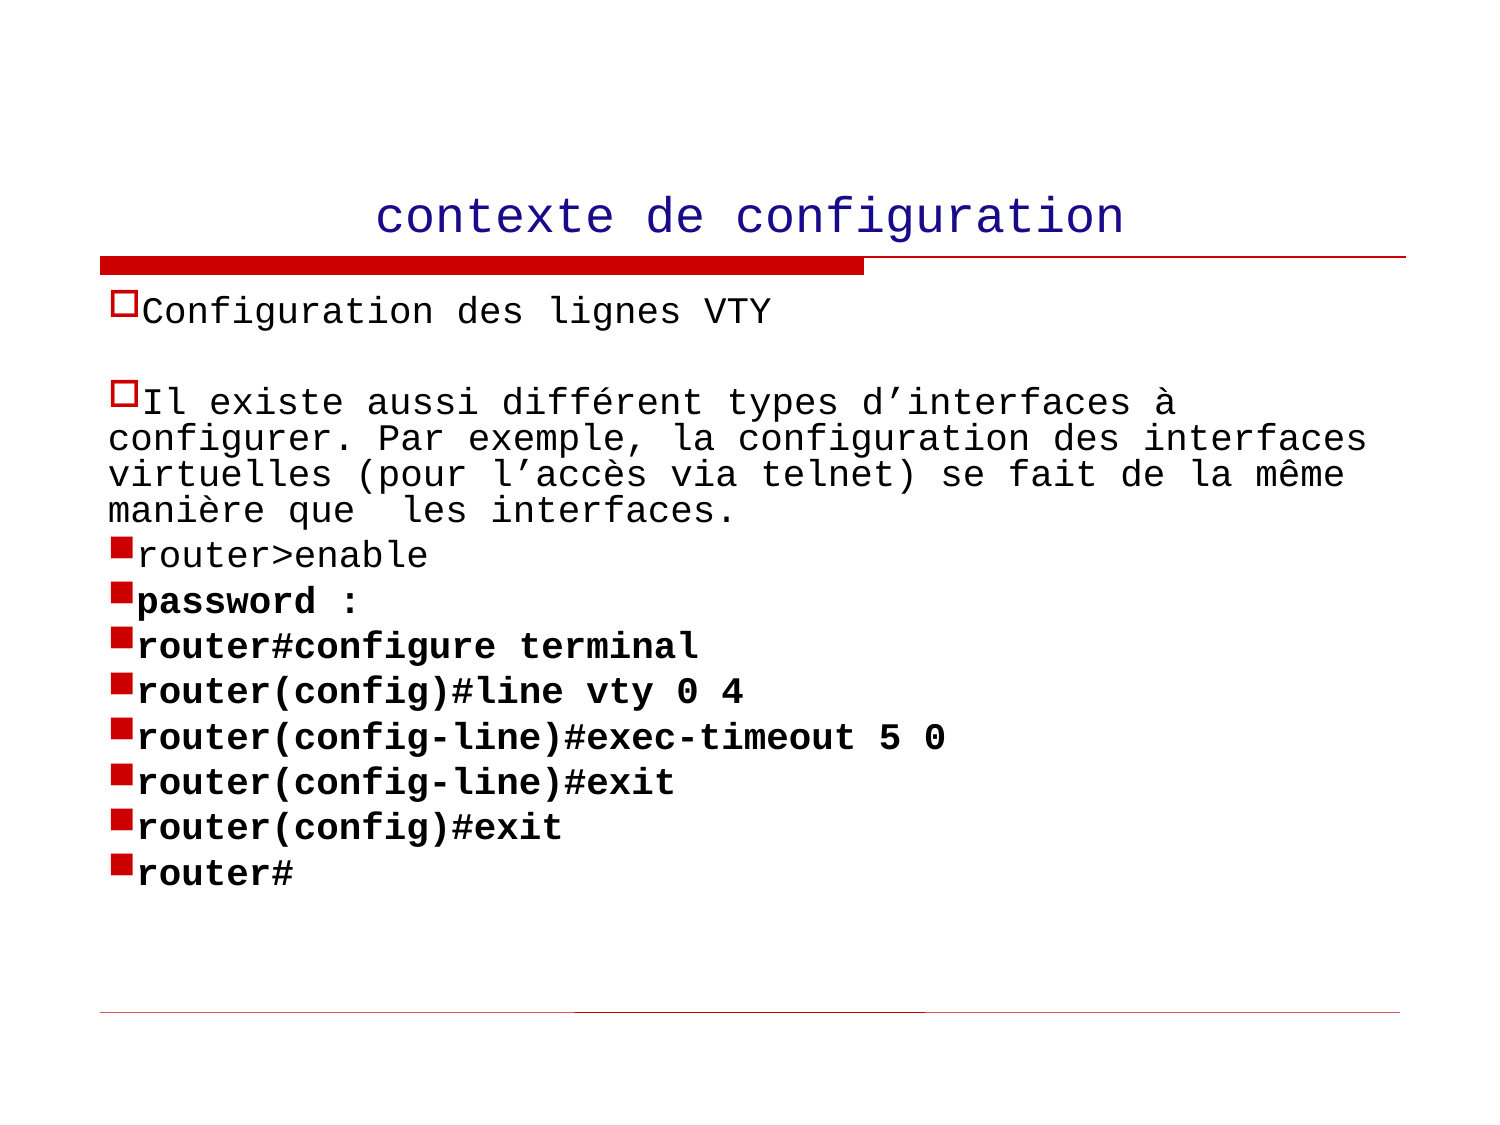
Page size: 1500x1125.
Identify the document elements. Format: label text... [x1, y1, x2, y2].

list Configuration des lignes VTY Il existe aussi différent types d’interfaces à configurer. Par exemple, la configuration des interfaces virtuelles (pour l’accès via telnet) se fait de la même manière que les interfaces. router>enable password : router#configure terminal router(config)#line vty 0 4 router(config-line)#exec-timeout 5 0 router(config-line)#exit router(config)#exit router# [92, 287, 1406, 988]
title contexte de configuration [94, 50, 1407, 250]
